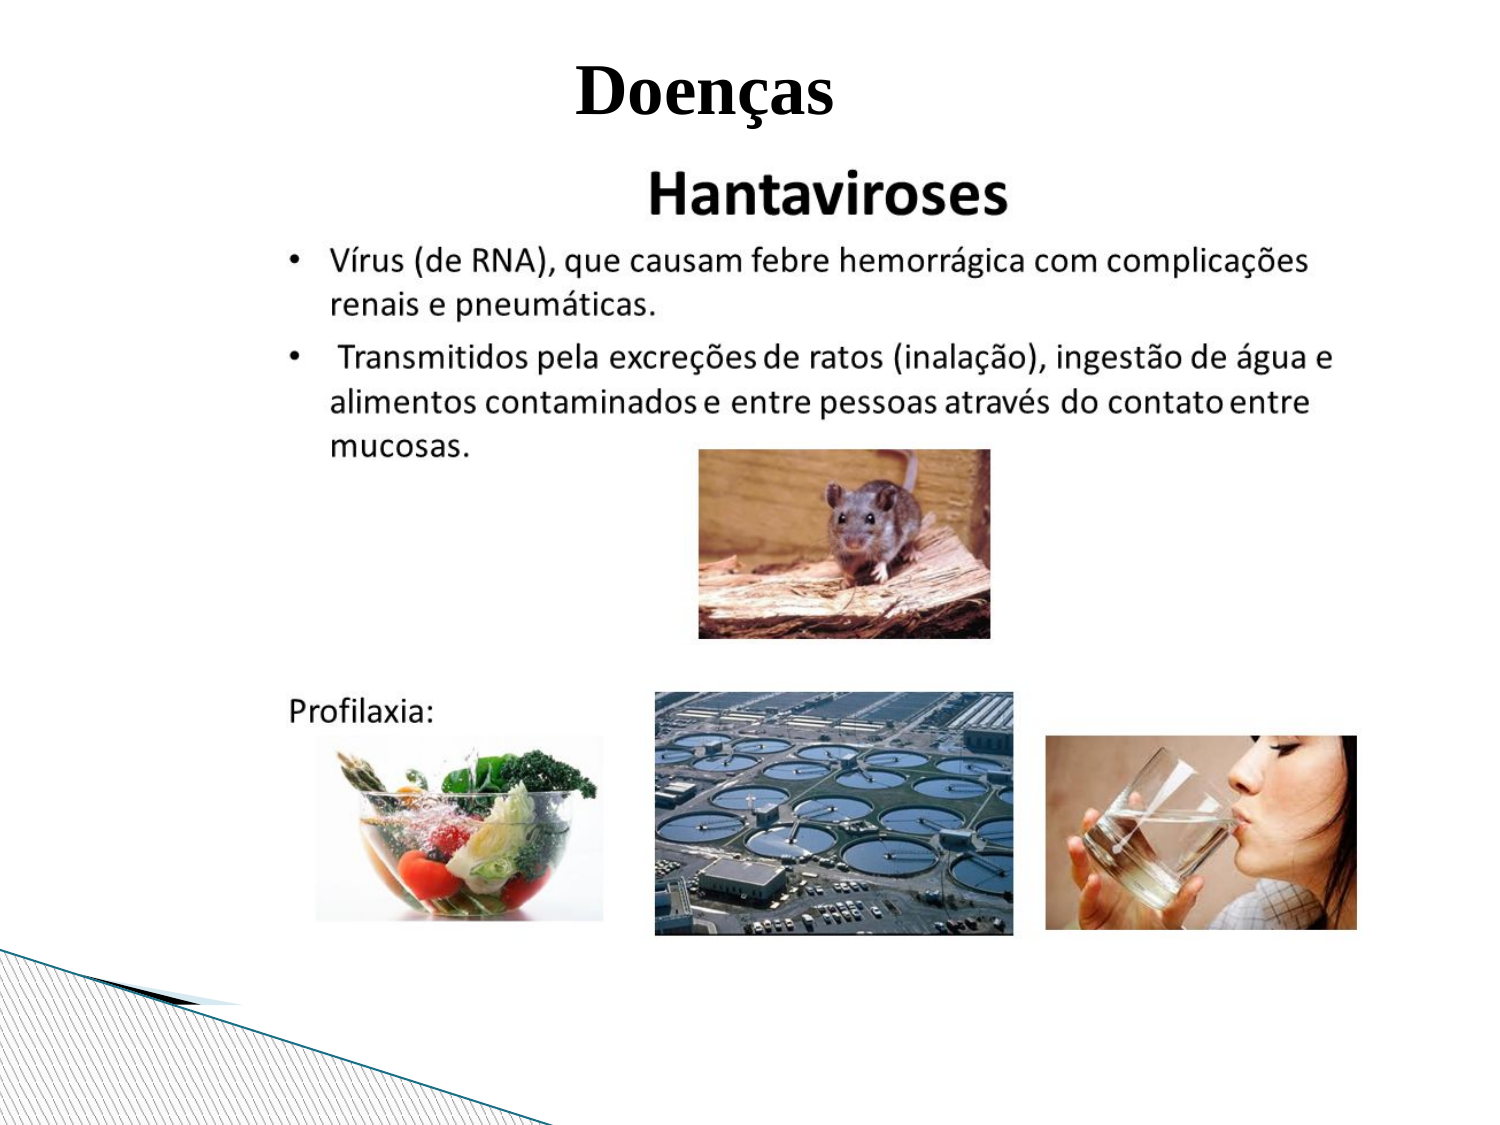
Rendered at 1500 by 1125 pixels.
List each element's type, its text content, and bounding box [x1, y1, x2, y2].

picture [277, 148, 1380, 976]
title Doenças [218, 21, 1247, 149]
picture [0, 952, 543, 1125]
